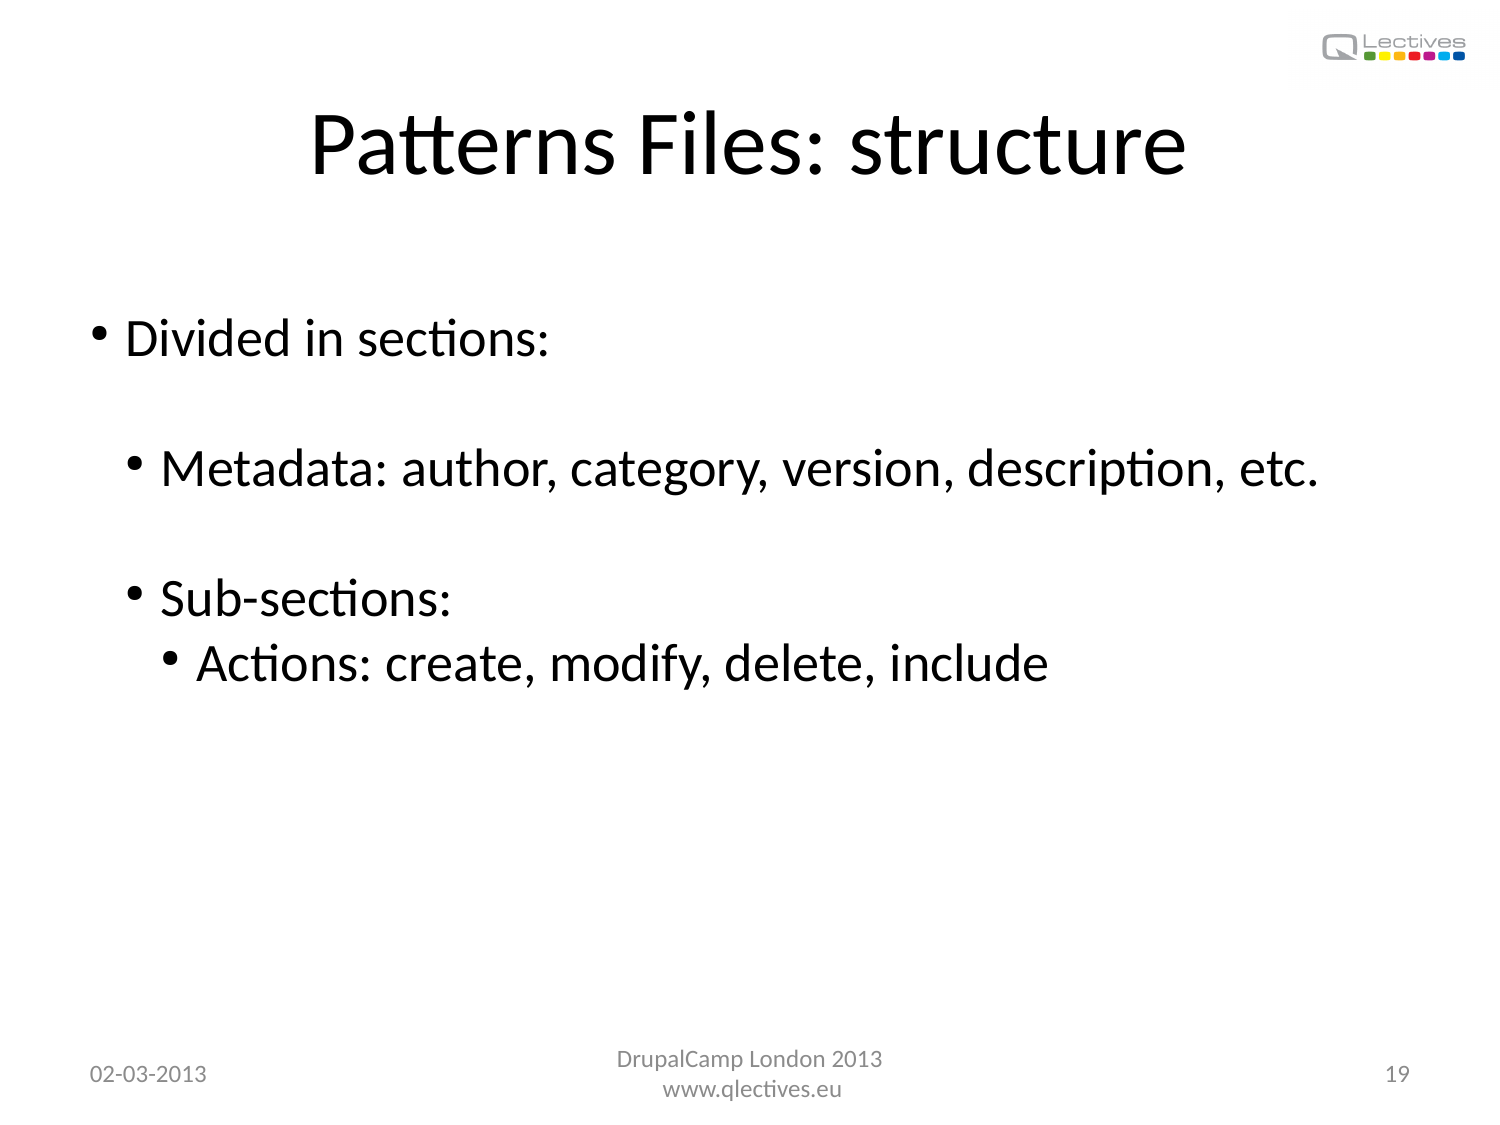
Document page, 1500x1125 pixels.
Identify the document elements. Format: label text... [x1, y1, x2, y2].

text_box Patterns Files: structure [74, 44, 1425, 233]
text_box DrupalCamp London 2013 www.qlectives.eu [512, 1042, 988, 1103]
text_box 02-03-2013 [74, 1042, 425, 1103]
text_box Divided in sections: Metadata: author, category, version, description, etc. Sub-sections: Actions: create, modify, delete, include [75, 295, 1425, 709]
text_box <number> [1074, 1042, 1425, 1103]
picture [1288, 9, 1500, 90]
